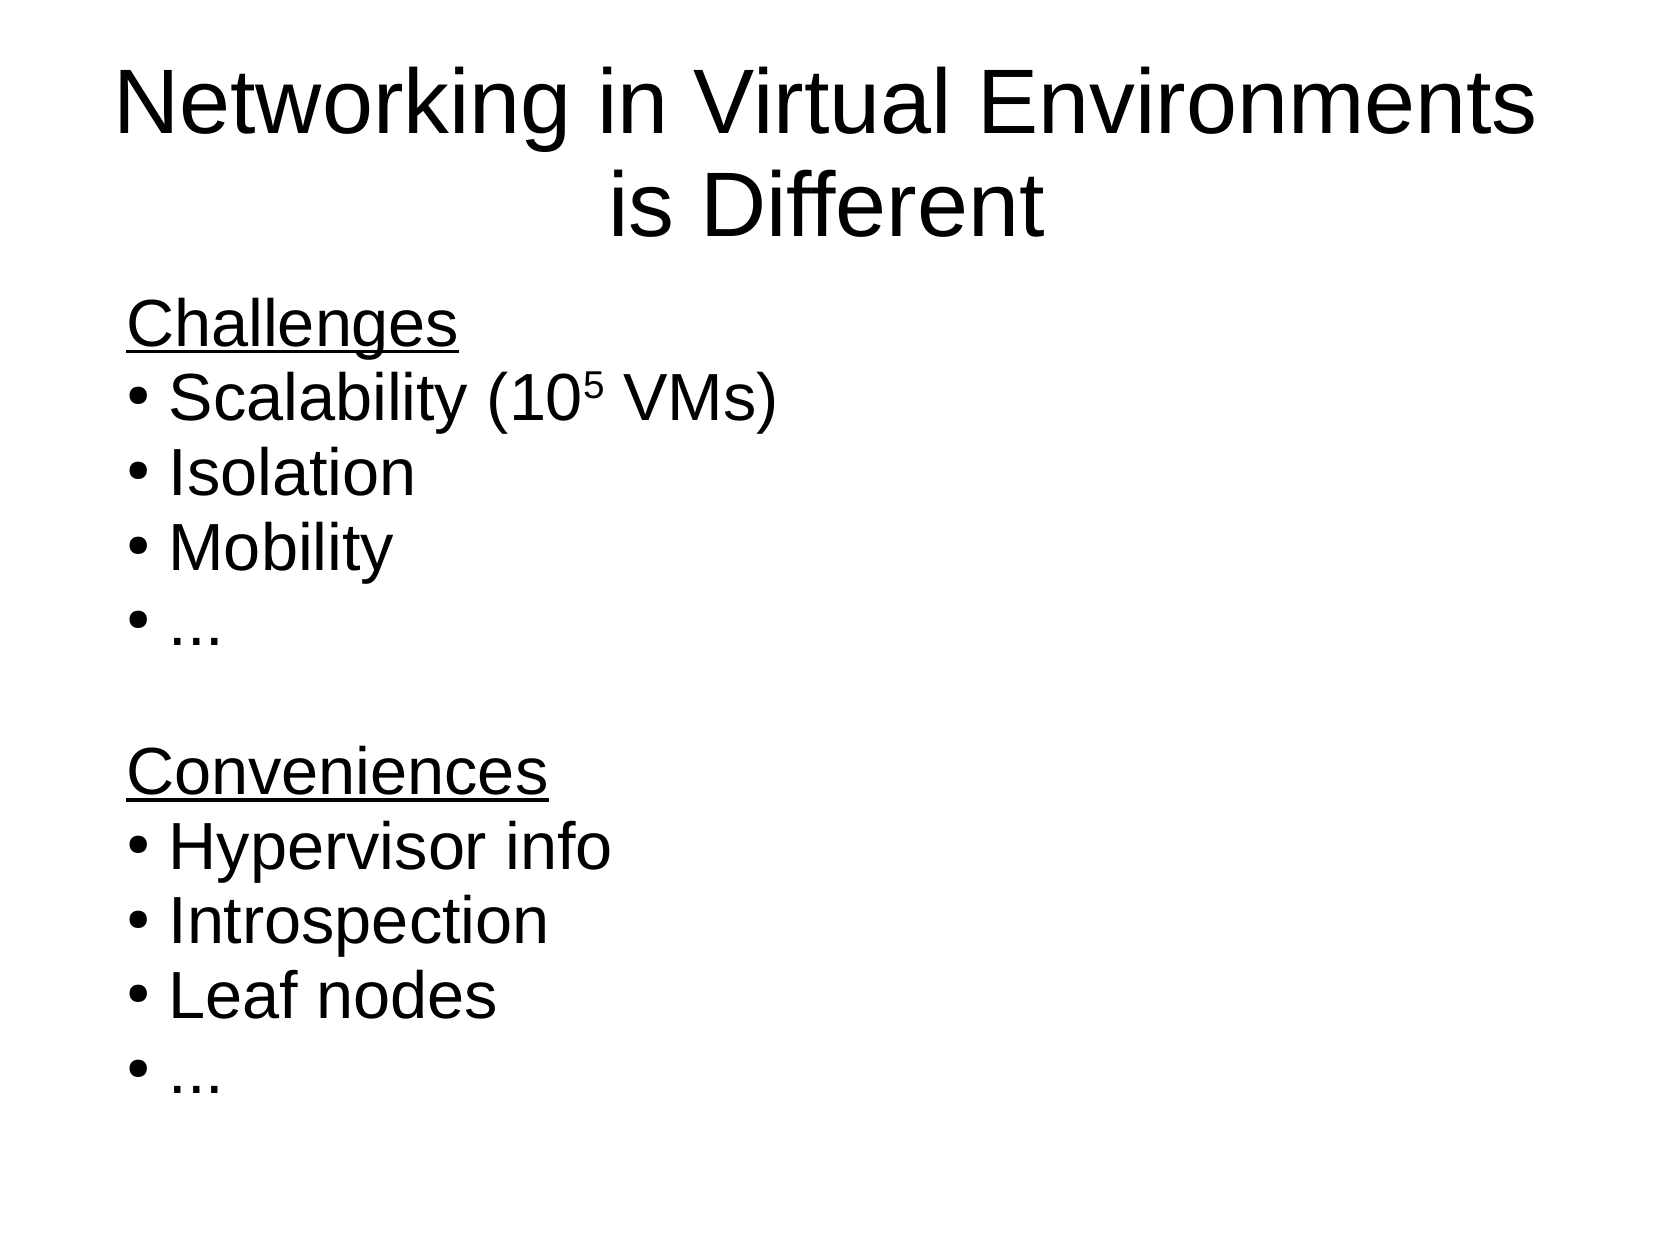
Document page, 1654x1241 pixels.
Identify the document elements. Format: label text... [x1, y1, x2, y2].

subtitle Challenges Scalability (105 VMs) Isolation Mobility ... Conveniences Hypervisor info Introspection Leaf nodes ... [126, 287, 789, 1107]
title Networking in Virtual Environments is Different [82, 50, 1571, 256]
